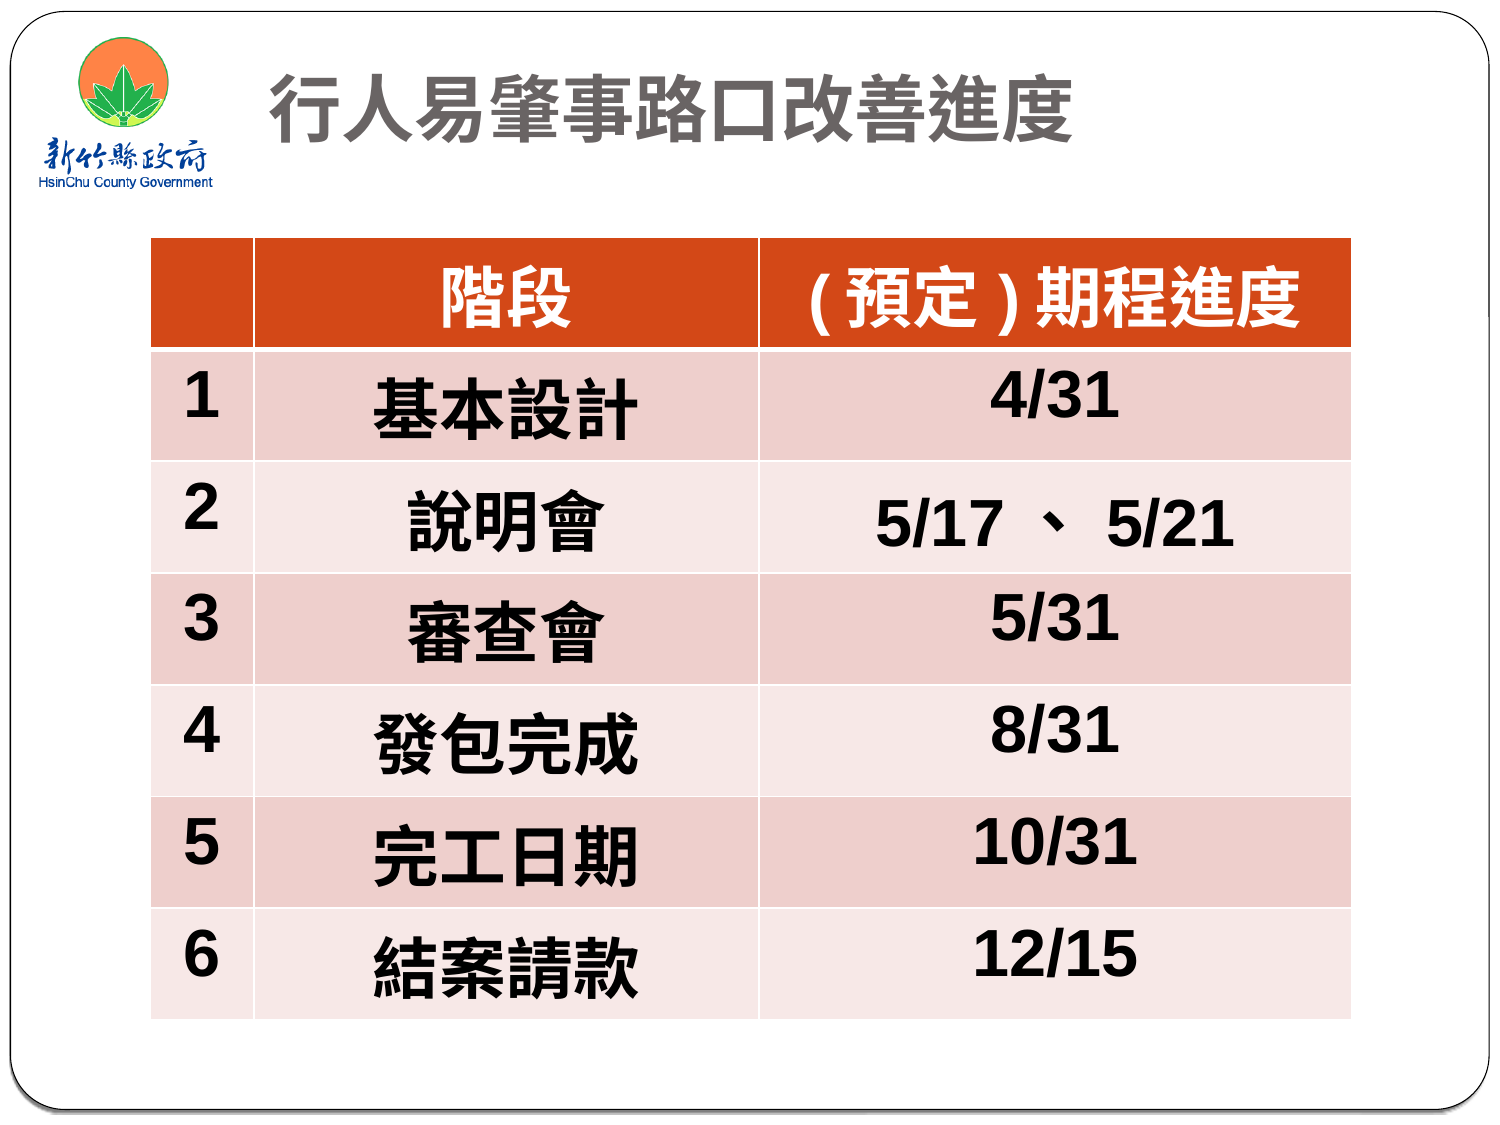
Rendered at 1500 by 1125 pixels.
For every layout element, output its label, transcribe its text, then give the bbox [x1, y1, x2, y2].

table_header [151, 238, 253, 347]
table_cell 說明會 [255, 462, 758, 572]
table_cell 4 [151, 686, 253, 796]
table_cell 5/17、5/21 [760, 462, 1351, 572]
table_cell 結案請款 [255, 909, 758, 1019]
picture [34, 27, 215, 234]
table_header 階段 [255, 238, 758, 347]
table_cell 12/15 [760, 909, 1351, 1019]
table_cell 5 [151, 797, 253, 907]
table_cell 2 [151, 462, 253, 572]
table_cell 3 [151, 574, 253, 684]
table_cell 1 [151, 352, 253, 460]
table_cell 5/31 [760, 574, 1351, 684]
table_header (預定)期程進度 [760, 238, 1351, 347]
table_cell 審查會 [255, 574, 758, 684]
title 行人易肇事路口改善進度 [253, 42, 1164, 173]
table_cell 8/31 [760, 686, 1351, 796]
table_cell 10/31 [760, 797, 1351, 907]
table_cell 基本設計 [255, 352, 758, 460]
table_cell 6 [151, 909, 253, 1019]
table_cell 4/31 [760, 352, 1351, 460]
table_cell 完工日期 [255, 797, 758, 907]
table_cell 發包完成 [255, 686, 758, 796]
